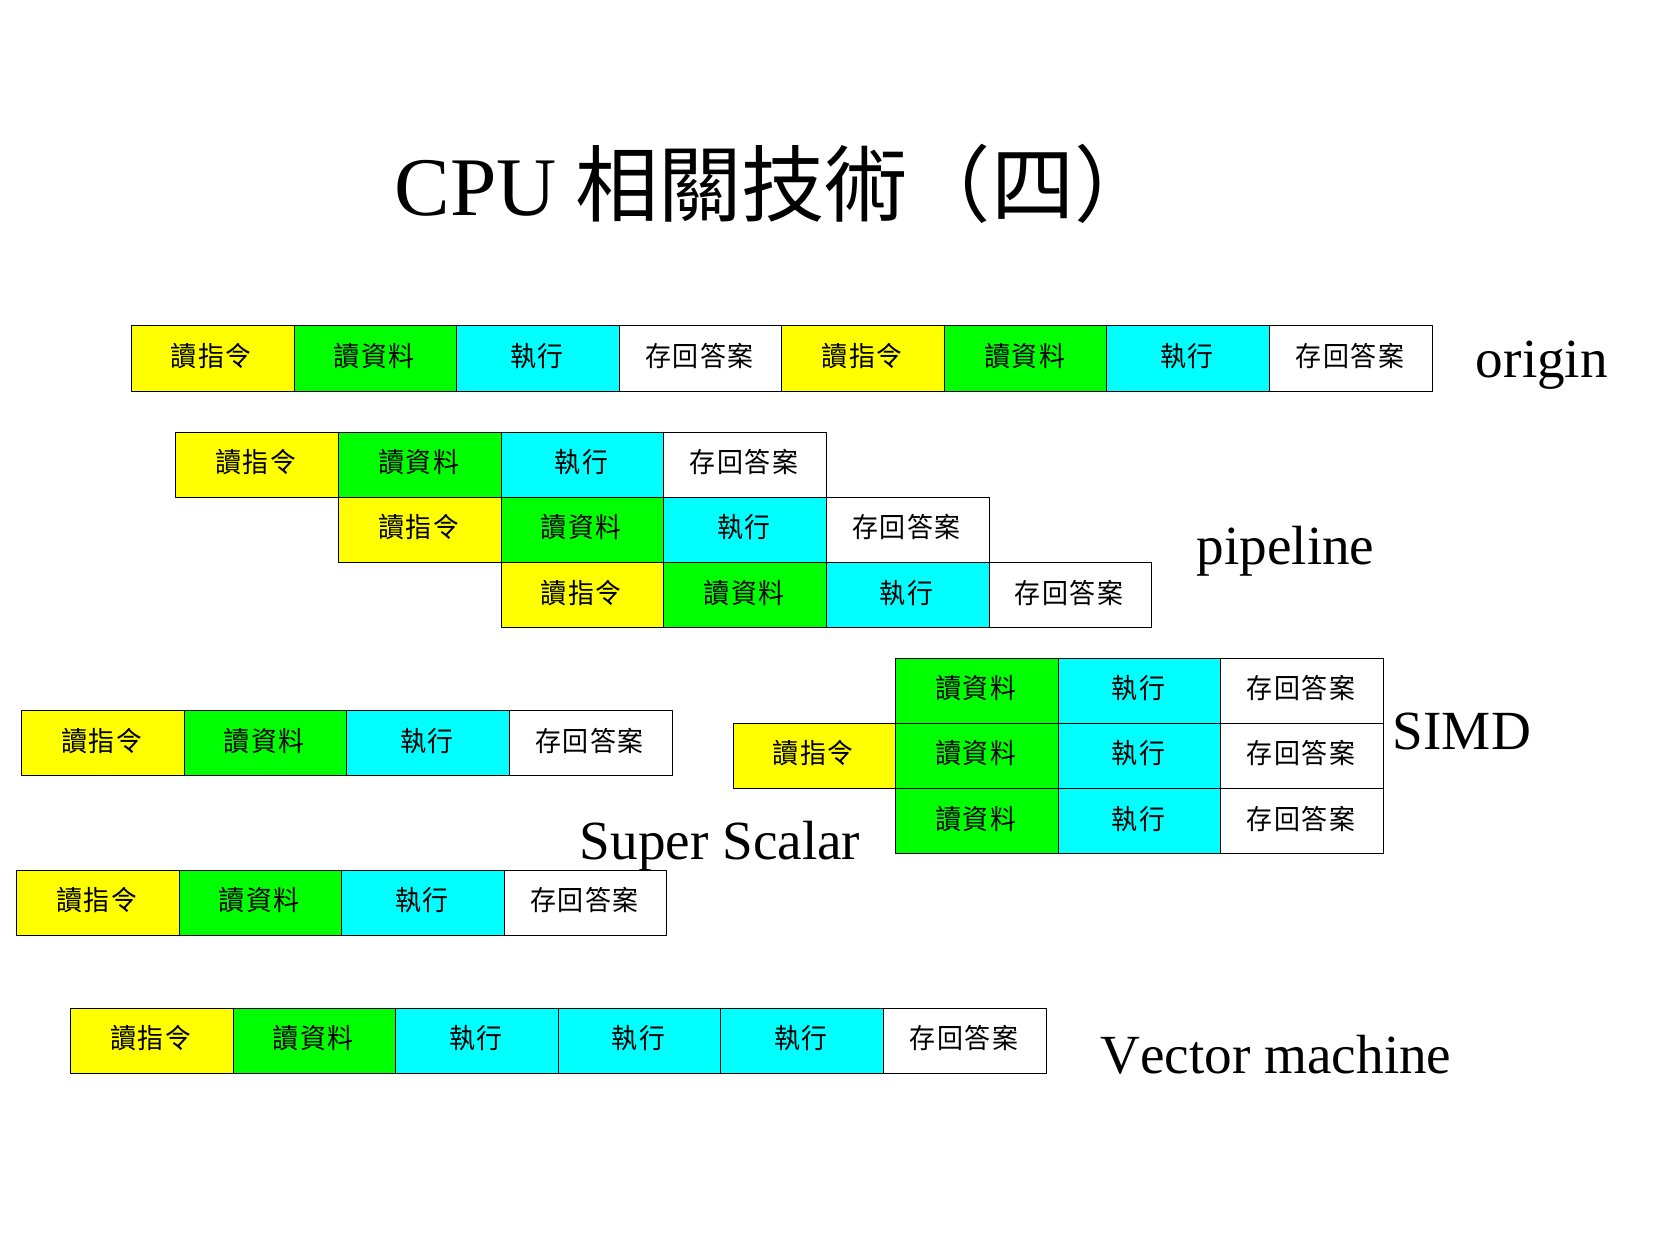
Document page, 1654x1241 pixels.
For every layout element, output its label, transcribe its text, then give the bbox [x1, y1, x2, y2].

text_box origin [1461, 316, 1626, 400]
text_box Vector machine [1085, 1013, 1469, 1097]
chart [15, 868, 669, 937]
text_box Super Scalar [564, 799, 879, 882]
chart [20, 709, 674, 777]
chart [69, 1007, 1048, 1075]
text_box pipeline [1182, 503, 1393, 587]
text_box SIMD [1385, 688, 1550, 772]
chart [731, 657, 1385, 855]
title CPU相關技術（四） [73, 24, 1479, 249]
chart [129, 324, 1435, 392]
chart [174, 430, 1154, 629]
